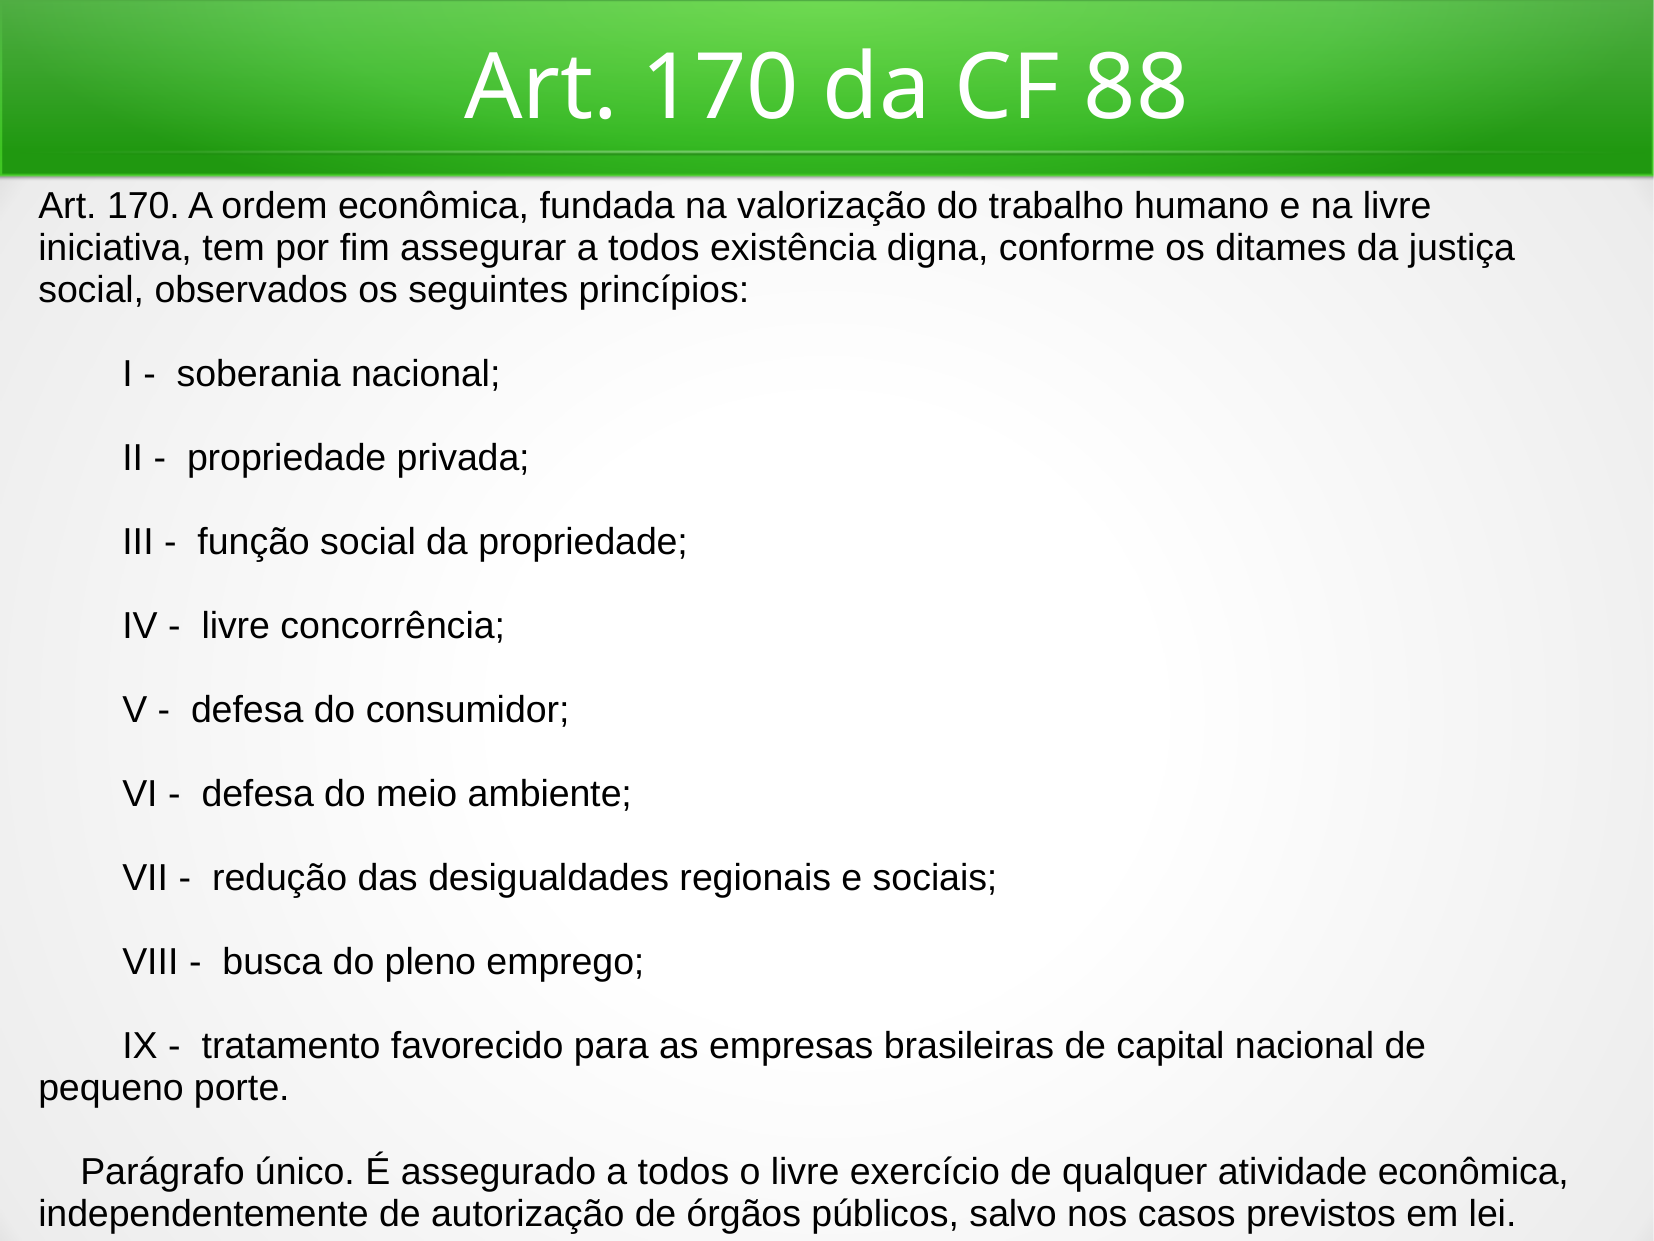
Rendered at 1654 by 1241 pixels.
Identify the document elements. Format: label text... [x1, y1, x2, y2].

title Art. 170 da CF 88 [82, 11, 1571, 154]
picture [0, 0, 1654, 1241]
text_box Art. 170. A ordem econômica, fundada na valorização do trabalho humano e na livre iniciativa, tem por fim assegurar a todos existência digna, conforme os ditames da justiça social, observados os seguintes princípios: I - soberania nacional; II - propriedade privada; III - função social da propriedade; IV - livre concorrência; V - defesa do consumidor; VI - defesa do meio ambiente; VII - redução das desigualdades regionais e sociais; VIII - busca do pleno emprego; IX - tratamento favorecido para as empresas brasileiras de capital nacional de pequeno porte. Parágrafo único. É assegurado a todos o livre exercício de qualquer atividade econômica, independentemente de autorização de órgãos públicos, salvo nos casos previstos em lei. [23, 177, 1595, 1241]
